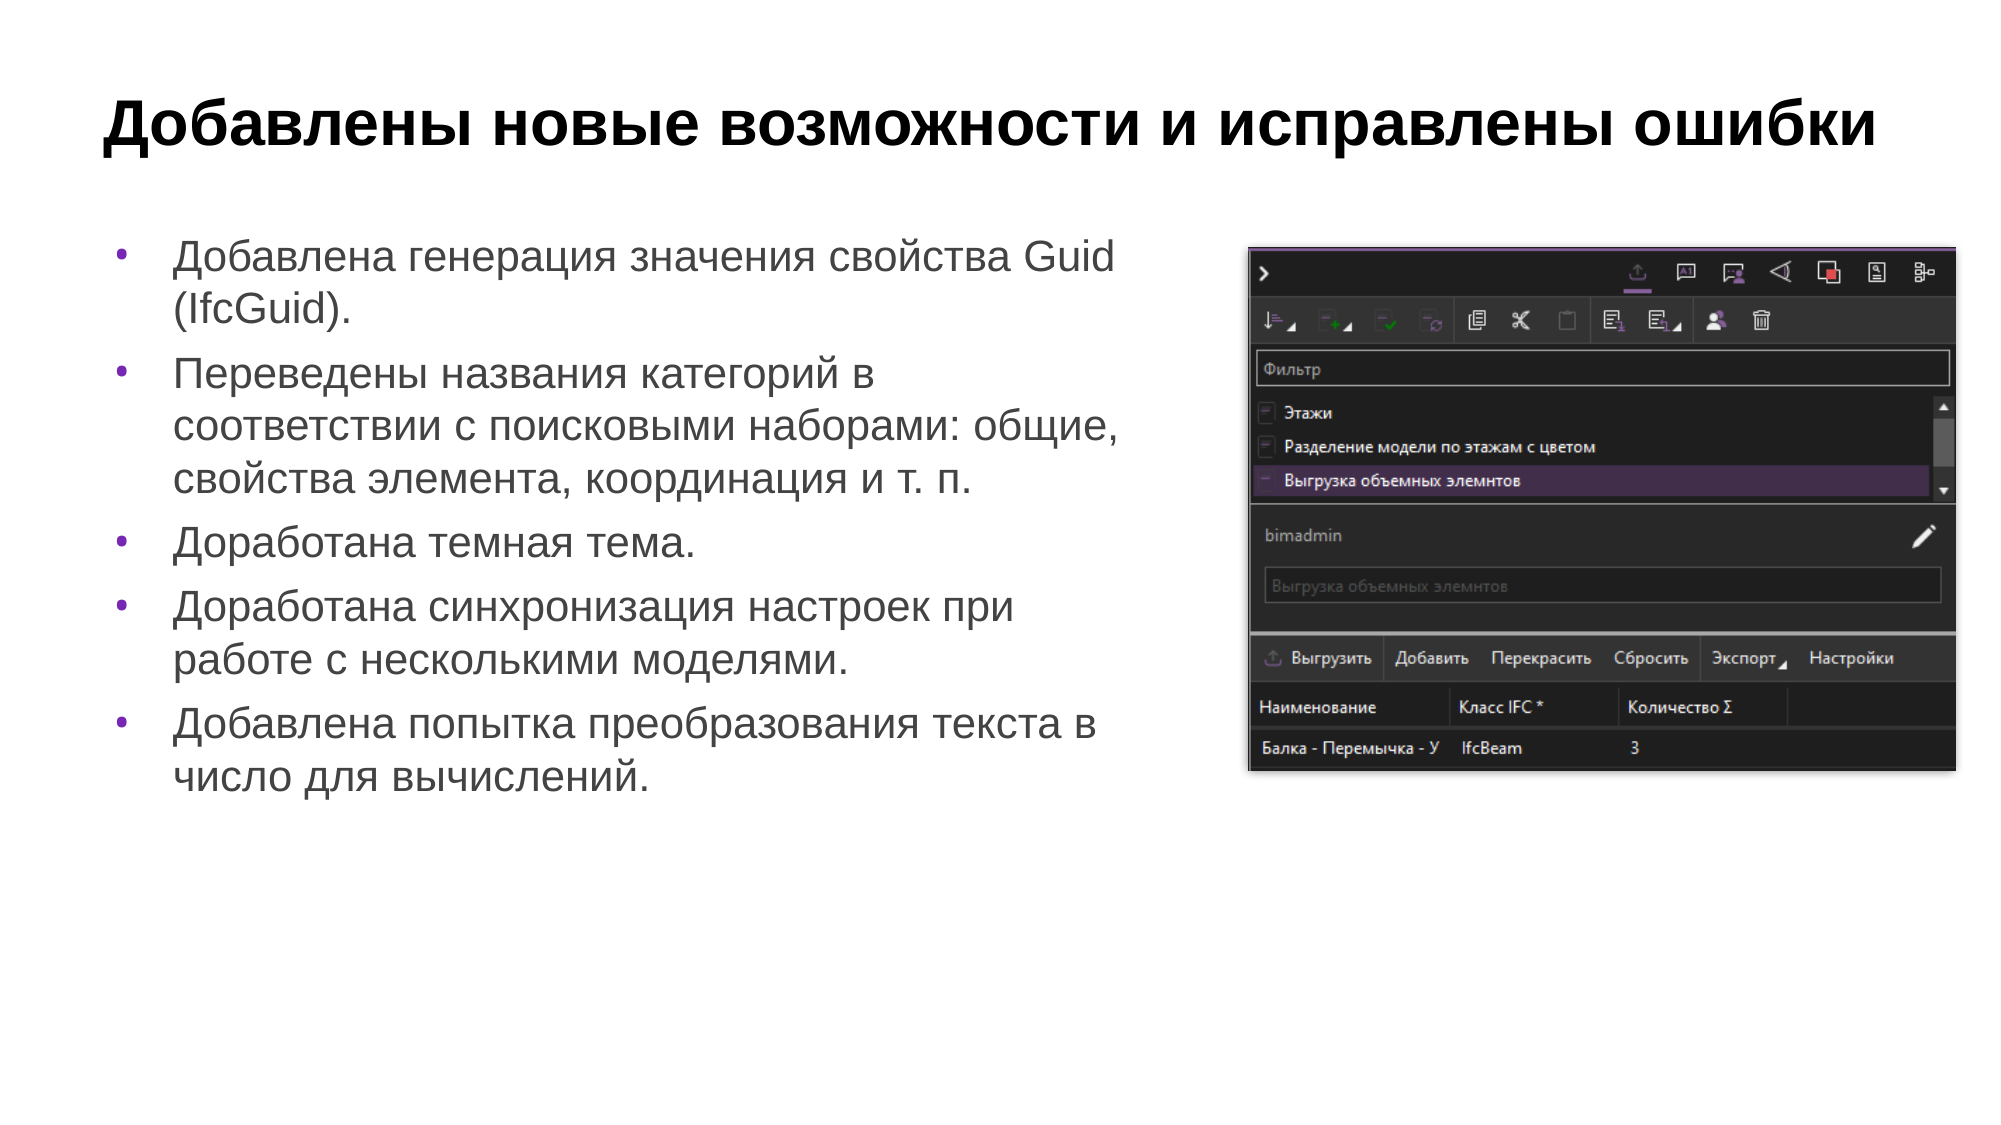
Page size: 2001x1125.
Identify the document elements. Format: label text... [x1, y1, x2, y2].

text_box Добавлена генерация значения свойства Guid (IfcGuid). Переведены названия категорий в соответствии с поисковыми наборами: общие, свойства элемента, координация и т. п. Доработана темная тема. Доработана синхронизация настроек при работе с несколькими моделями. Добавлена попытка преобразования текста в число для вычислений. [80, 218, 1143, 1030]
text_box Добавлены новые возможности и исправлены ошибки [88, 73, 1912, 171]
picture [1248, 247, 1956, 771]
